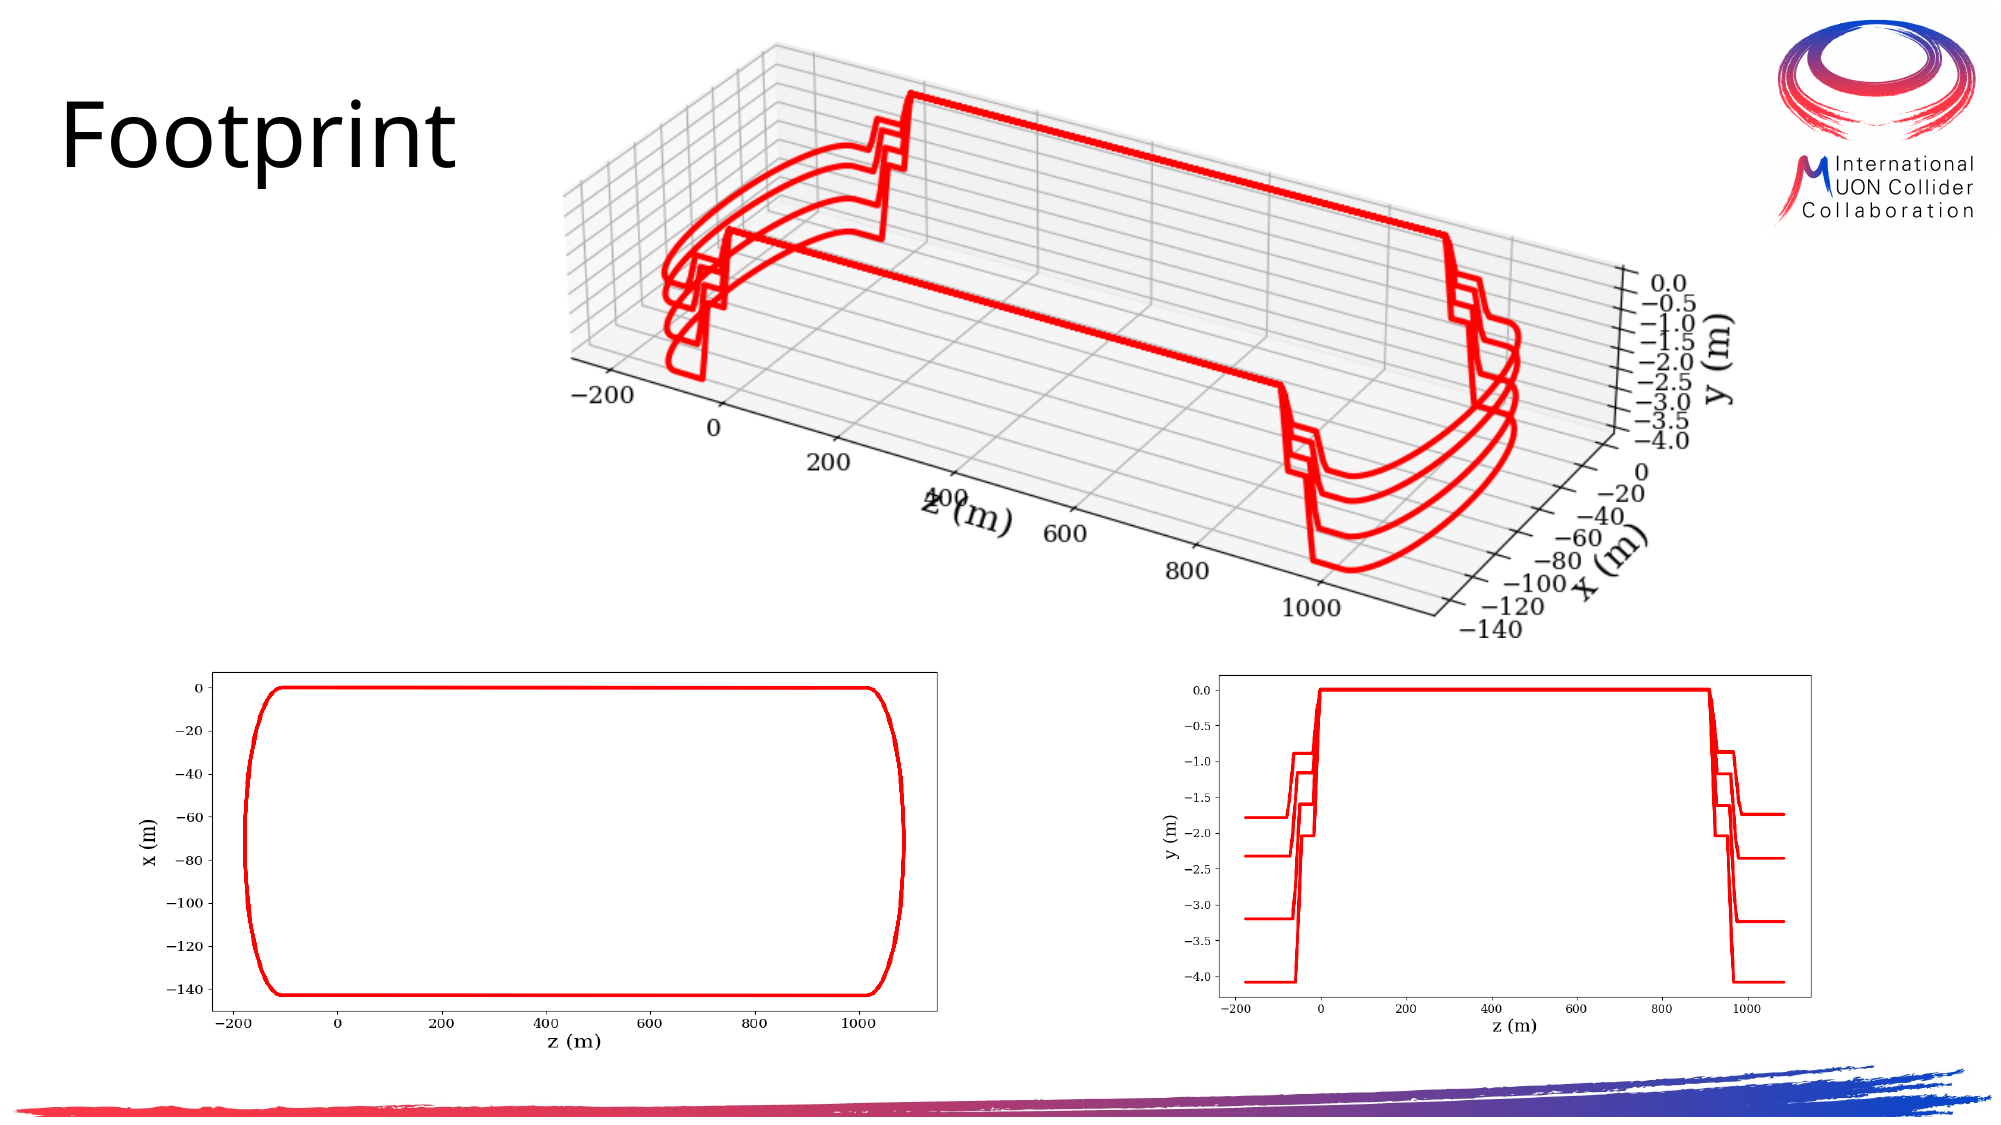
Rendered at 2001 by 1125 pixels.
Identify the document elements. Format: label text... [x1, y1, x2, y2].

picture [0, 1058, 2000, 1117]
picture [562, 40, 1737, 638]
picture [1162, 674, 1812, 1034]
picture [138, 671, 938, 1051]
title Footprint [43, 20, 1735, 255]
picture [1762, 2, 1994, 234]
